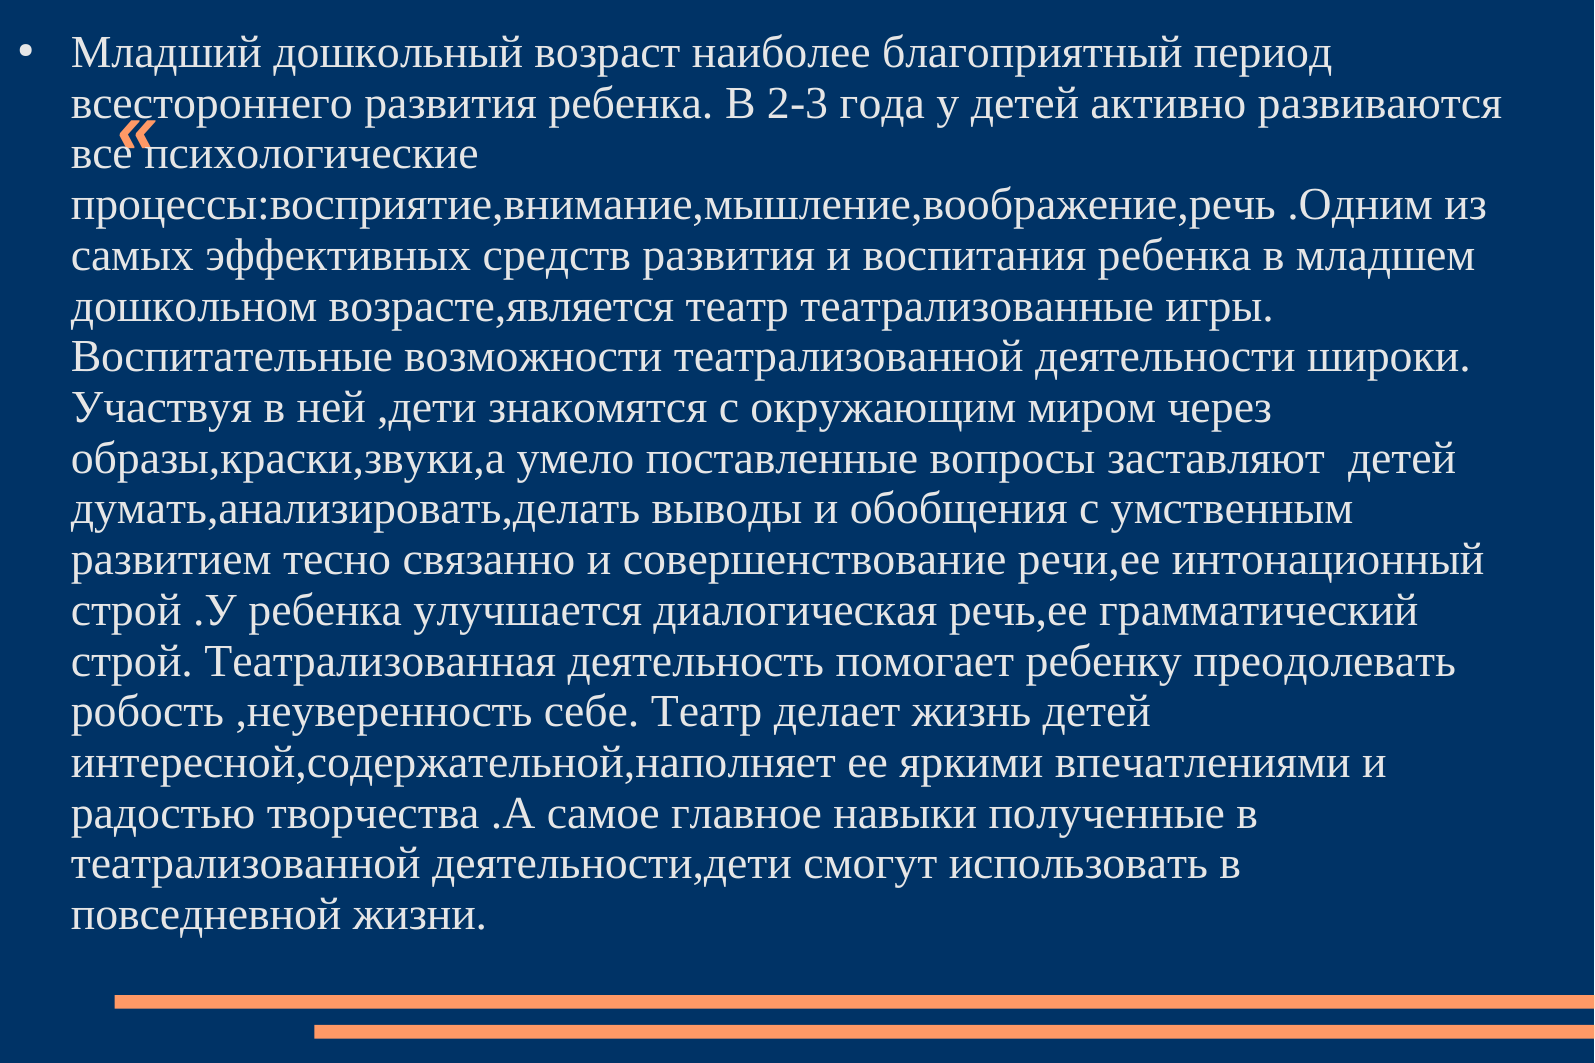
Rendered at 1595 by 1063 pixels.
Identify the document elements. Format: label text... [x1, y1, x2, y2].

list Младший дошкольный возраст наиболее благоприятный период всестороннего развития ребенка. В 2-3 года у детей активно развиваются все психологические процессы:восприятие,внимание,мышление,воображение,речь .Одним из самых эффективных средств развития и воспитания ребенка в младшем дошкольном возрасте,является театр театрализованные игры. Воспитательные возможности театрализованной деятельности широки. Участвуя в ней ,дети знакомятся с окружающим миром через образы,краски,звуки,а умело поставленные вопросы заставляют детей думать,анализировать,делать выводы и обобщения с умственным развитием тесно связанно и совершенствование речи,ее интонационный строй .У ребенка улучшается диалогическая речь,ее грамматический строй. Театрализованная деятельность помогает ребенку преодолевать робость ,неуверенность себе. Театр делает жизнь детей интересной,содержательной,наполняет ее яркими впечатлениями и радостью творчества .А самое главное навыки полученные в театрализованной деятельности,дети смогут использовать в повседневной жизни. [0, 0, 1505, 1063]
